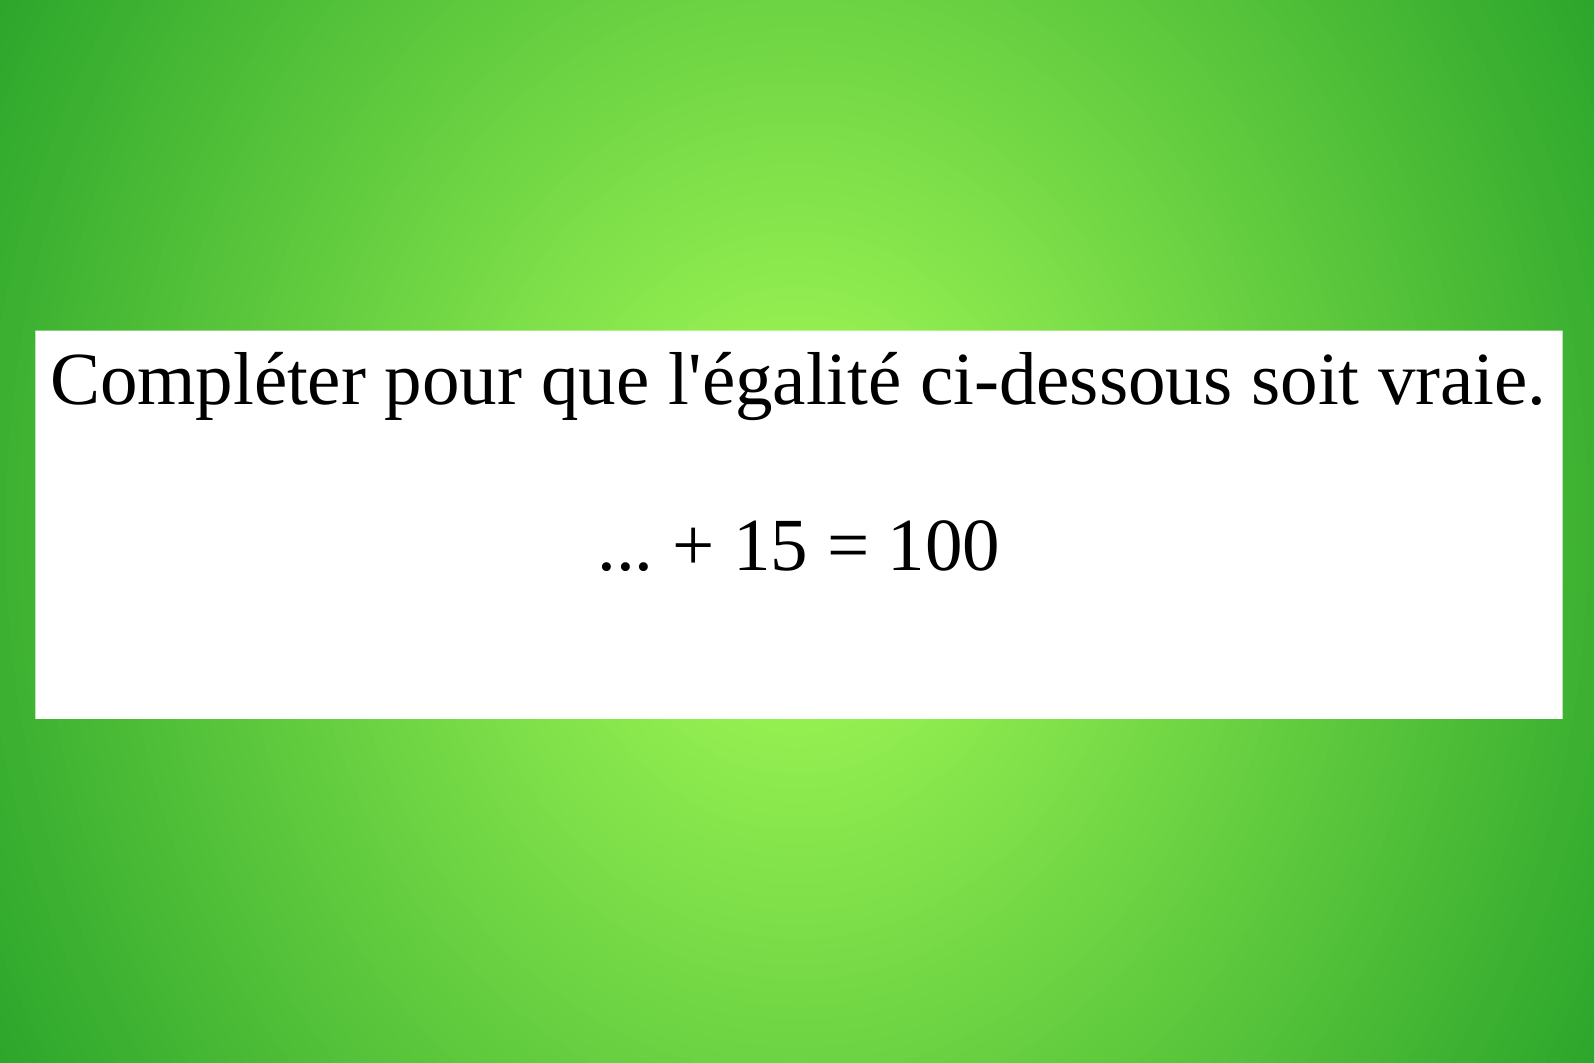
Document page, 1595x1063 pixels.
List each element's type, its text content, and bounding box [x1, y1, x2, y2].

picture [0, 0, 1595, 1063]
text_box Compléter pour que l'égalité ci-dessous soit vraie. ... + 15 = 100 [35, 330, 1563, 719]
